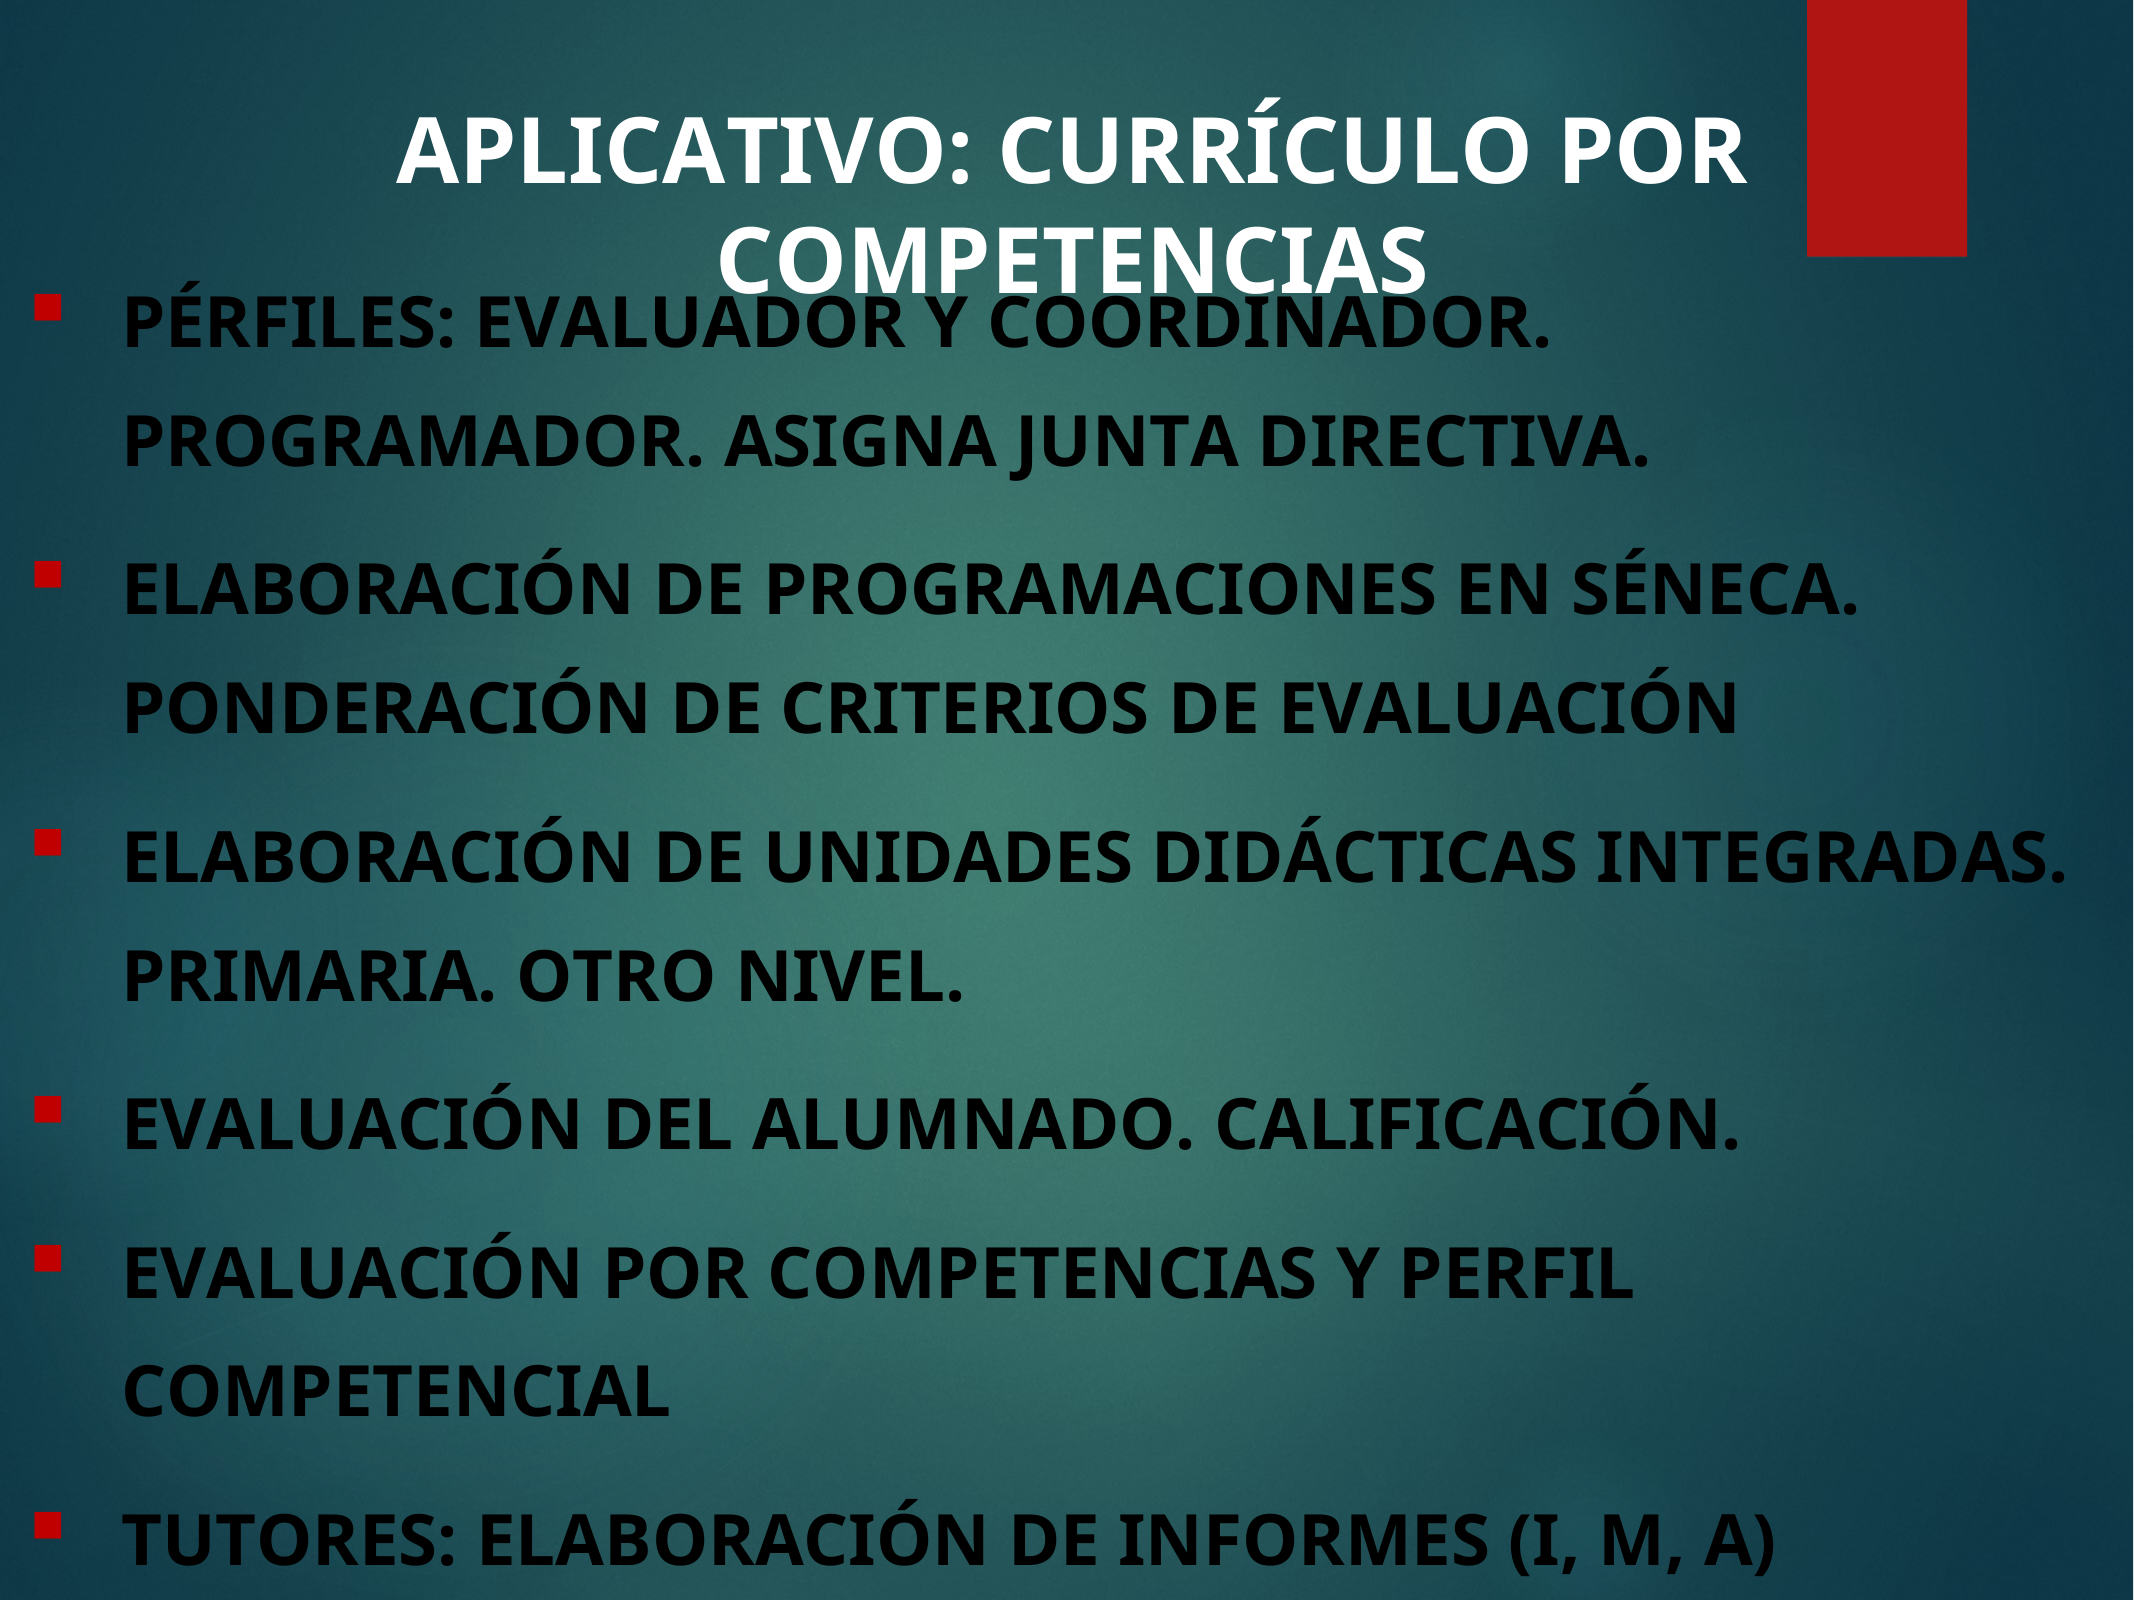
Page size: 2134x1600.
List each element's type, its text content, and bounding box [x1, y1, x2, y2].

text_box APLICATIVO: CURRÍCULO POR COMPETENCIAS [24, 84, 2121, 234]
text_box PÉRFILES: EVALUADOR Y COORDINADOR. PROGRAMADOR. ASIGNA JUNTA DIRECTIVA. ELABORACIÓN DE PROGRAMACIONES EN SÉNECA. PONDERACIÓN DE CRITERIOS DE EVALUACIÓN ELABORACIÓN DE UNIDADES DIDÁCTICAS INTEGRADAS. PRIMARIA. OTRO NIVEL. EVALUACIÓN DEL ALUMNADO. CALIFICACIÓN. EVALUACIÓN POR COMPETENCIAS Y PERFIL COMPETENCIAL TUTORES: ELABORACIÓN DE INFORMES (I, M, A) [12, 234, 2121, 1588]
picture [0, 0, 2134, 1600]
